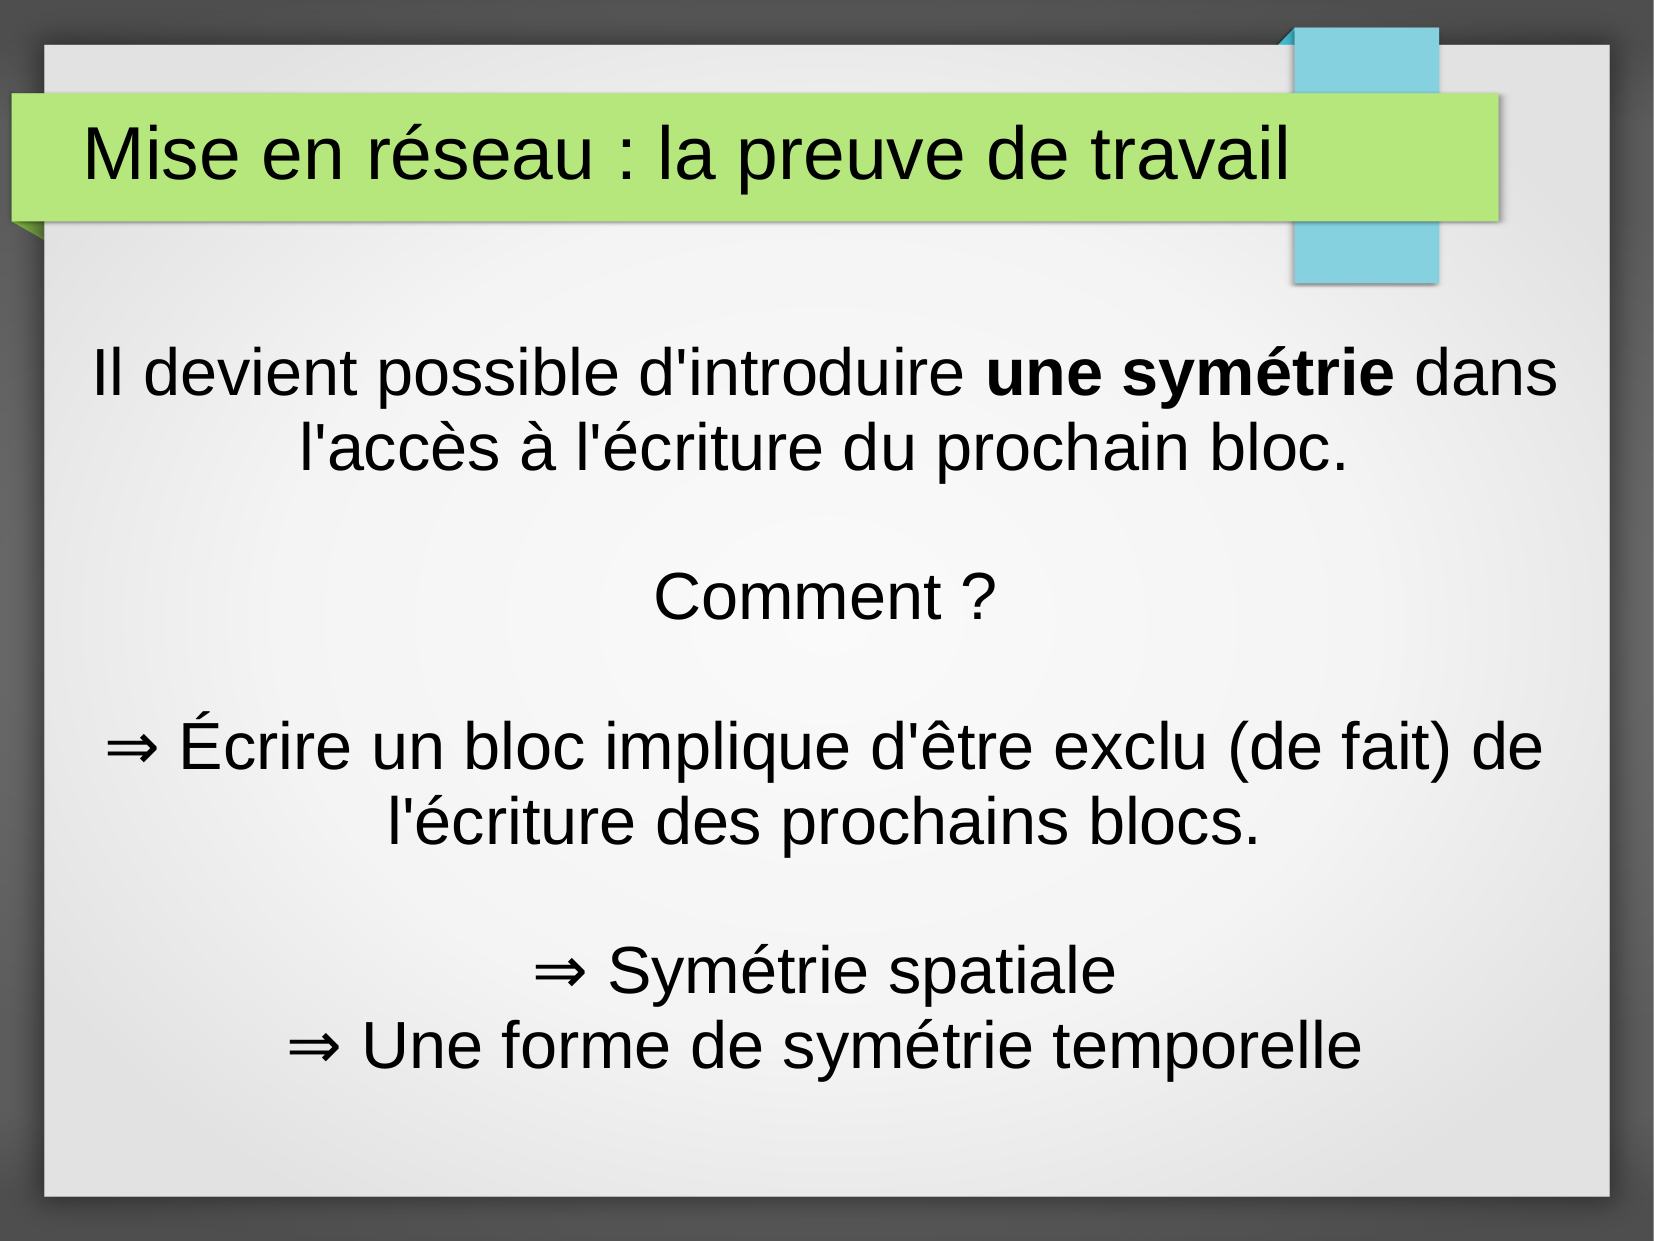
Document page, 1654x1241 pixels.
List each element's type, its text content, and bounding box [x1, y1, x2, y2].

title Mise en réseau : la preuve de travail [82, 94, 1501, 213]
picture [0, 0, 1654, 1241]
subtitle Il devient possible d'introduire une symétrie dans l'accès à l'écriture du prochain bloc. Comment ? ⇒ Écrire un bloc implique d'être exclu (de fait) de l'écriture des prochains blocs. ⇒ Symétrie spatiale ⇒ Une forme de symétrie temporelle [81, 335, 1570, 1083]
